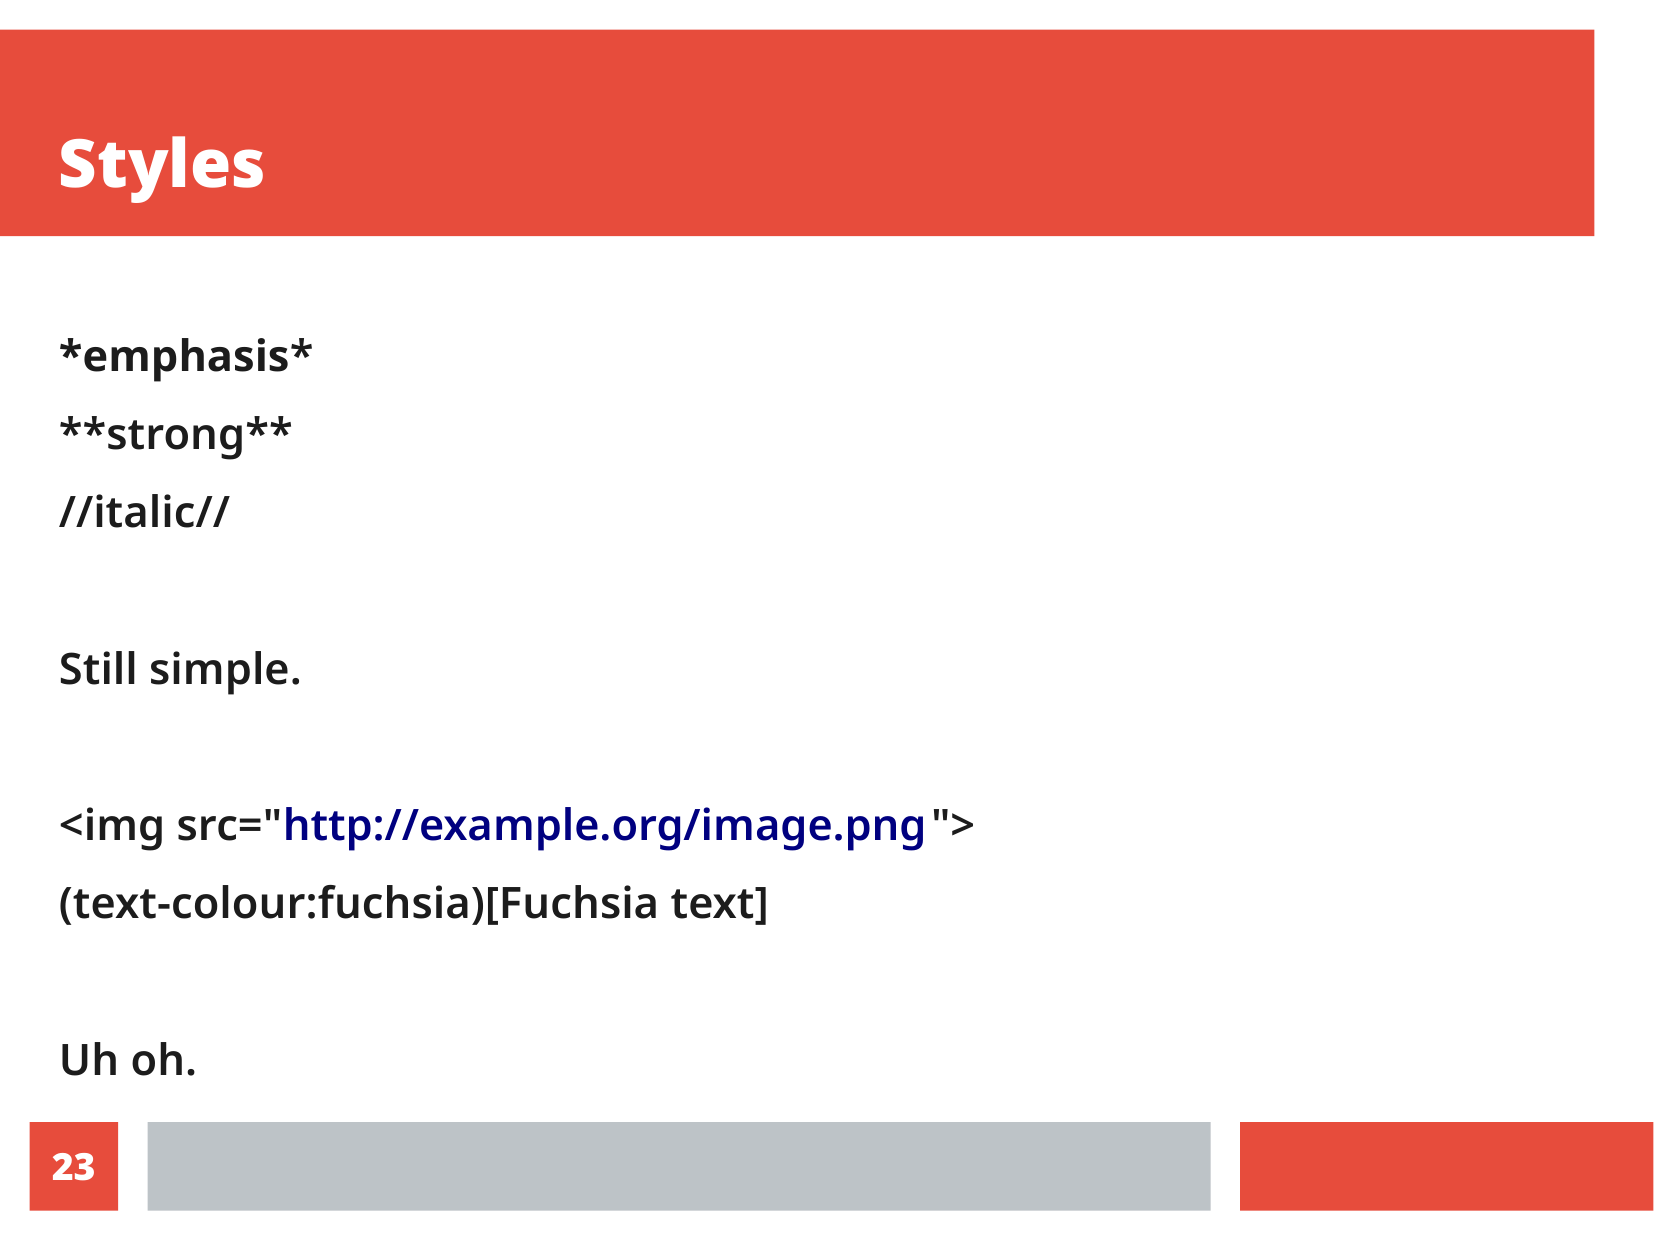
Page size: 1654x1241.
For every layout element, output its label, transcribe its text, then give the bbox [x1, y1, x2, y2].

list *emphasis* **strong** //italic// Still simple. <img src="http://example.org/image.png"> (text-colour:fuchsia)[Fuchsia text] Uh oh. [59, 324, 1565, 1093]
title Styles [59, 59, 1595, 207]
